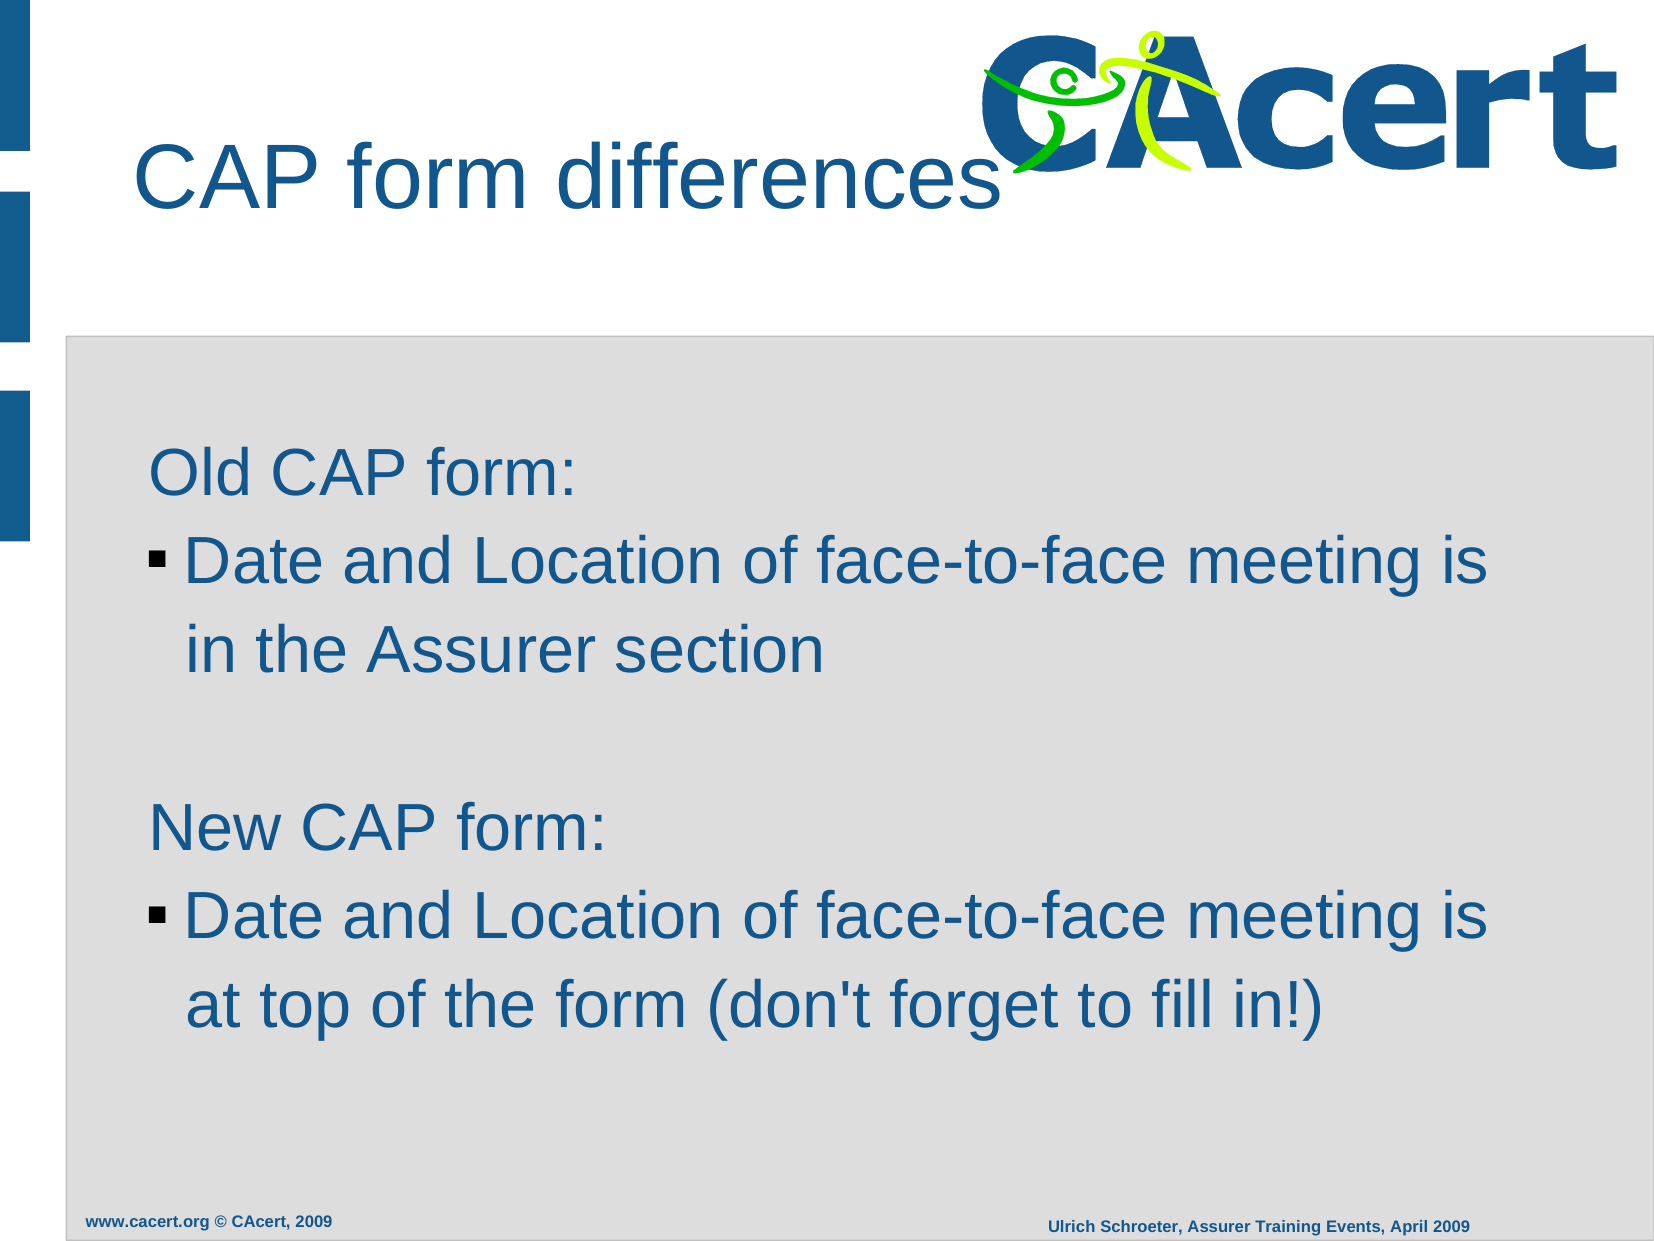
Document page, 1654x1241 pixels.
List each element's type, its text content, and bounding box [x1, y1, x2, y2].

text_box CAP form differences [118, 118, 1021, 236]
text_box Old CAP form: Date and Location of face-to-face meeting is in the Assurer section New CAP form: Date and Location of face-to-face meeting is at top of the form (don't forget to fill in!) [134, 413, 1506, 1050]
